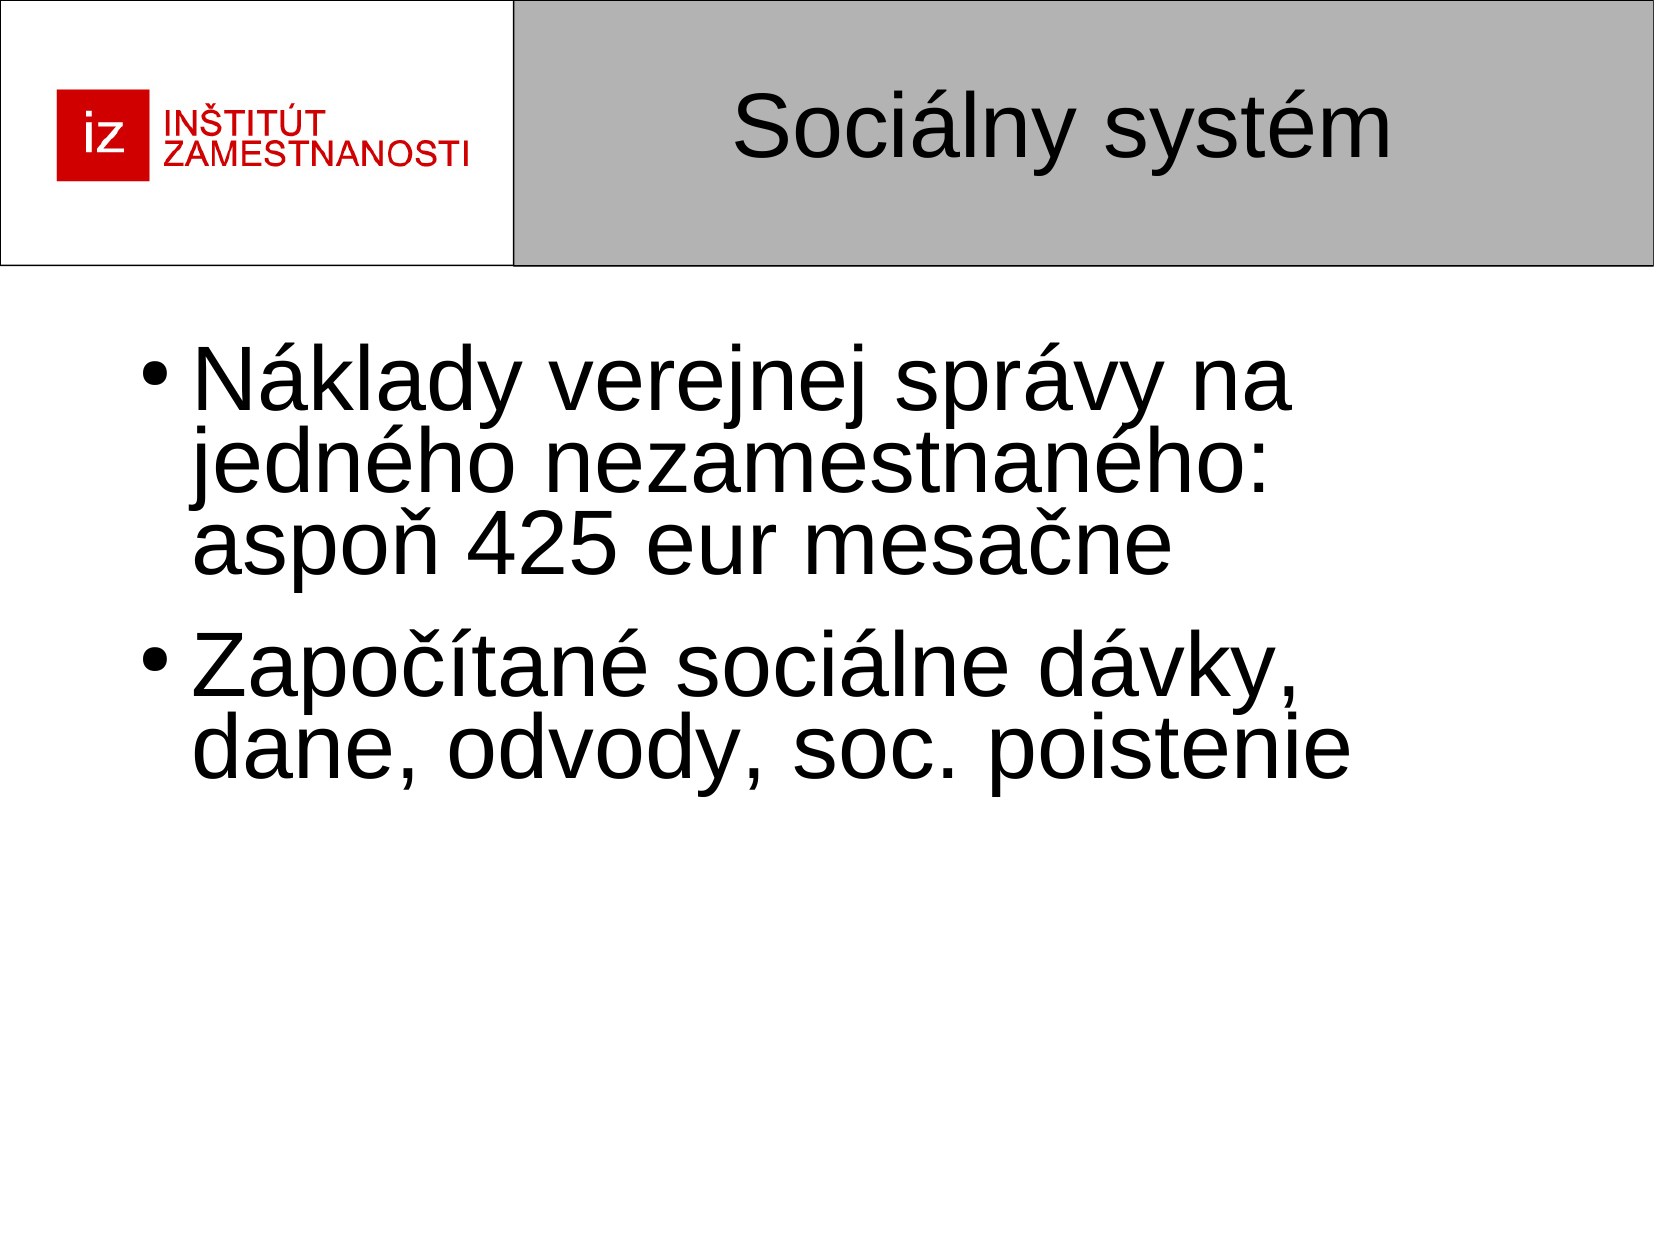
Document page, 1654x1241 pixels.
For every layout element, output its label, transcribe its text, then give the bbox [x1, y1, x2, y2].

list Náklady verejnej správy na jedného nezamestnaného: aspoň 425 eur mesačne Započítané sociálne dávky, dane, odvody, soc. poistenie [121, 344, 1533, 1112]
title Sociálny systém [561, 37, 1565, 229]
picture [5, 8, 512, 257]
